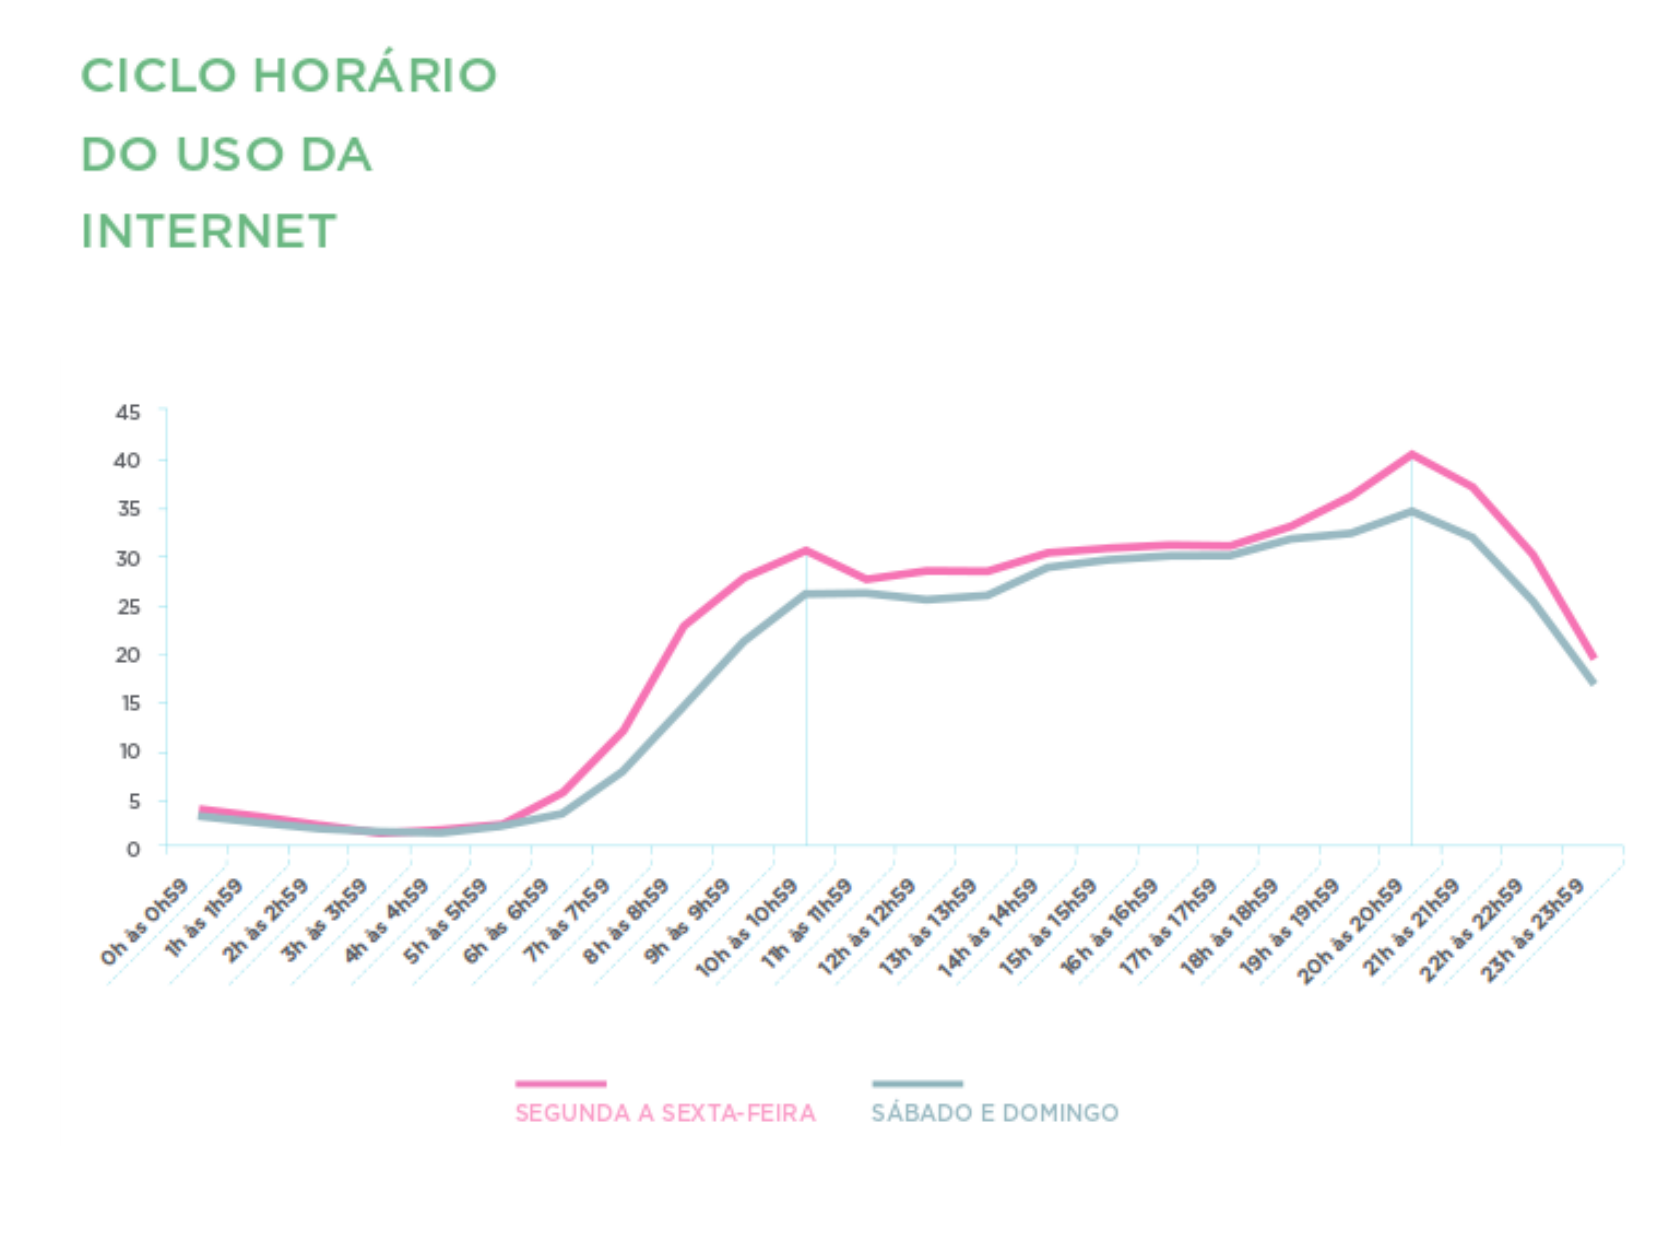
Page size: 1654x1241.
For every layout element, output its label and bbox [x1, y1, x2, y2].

picture [59, 357, 1645, 1146]
picture [25, 23, 582, 296]
